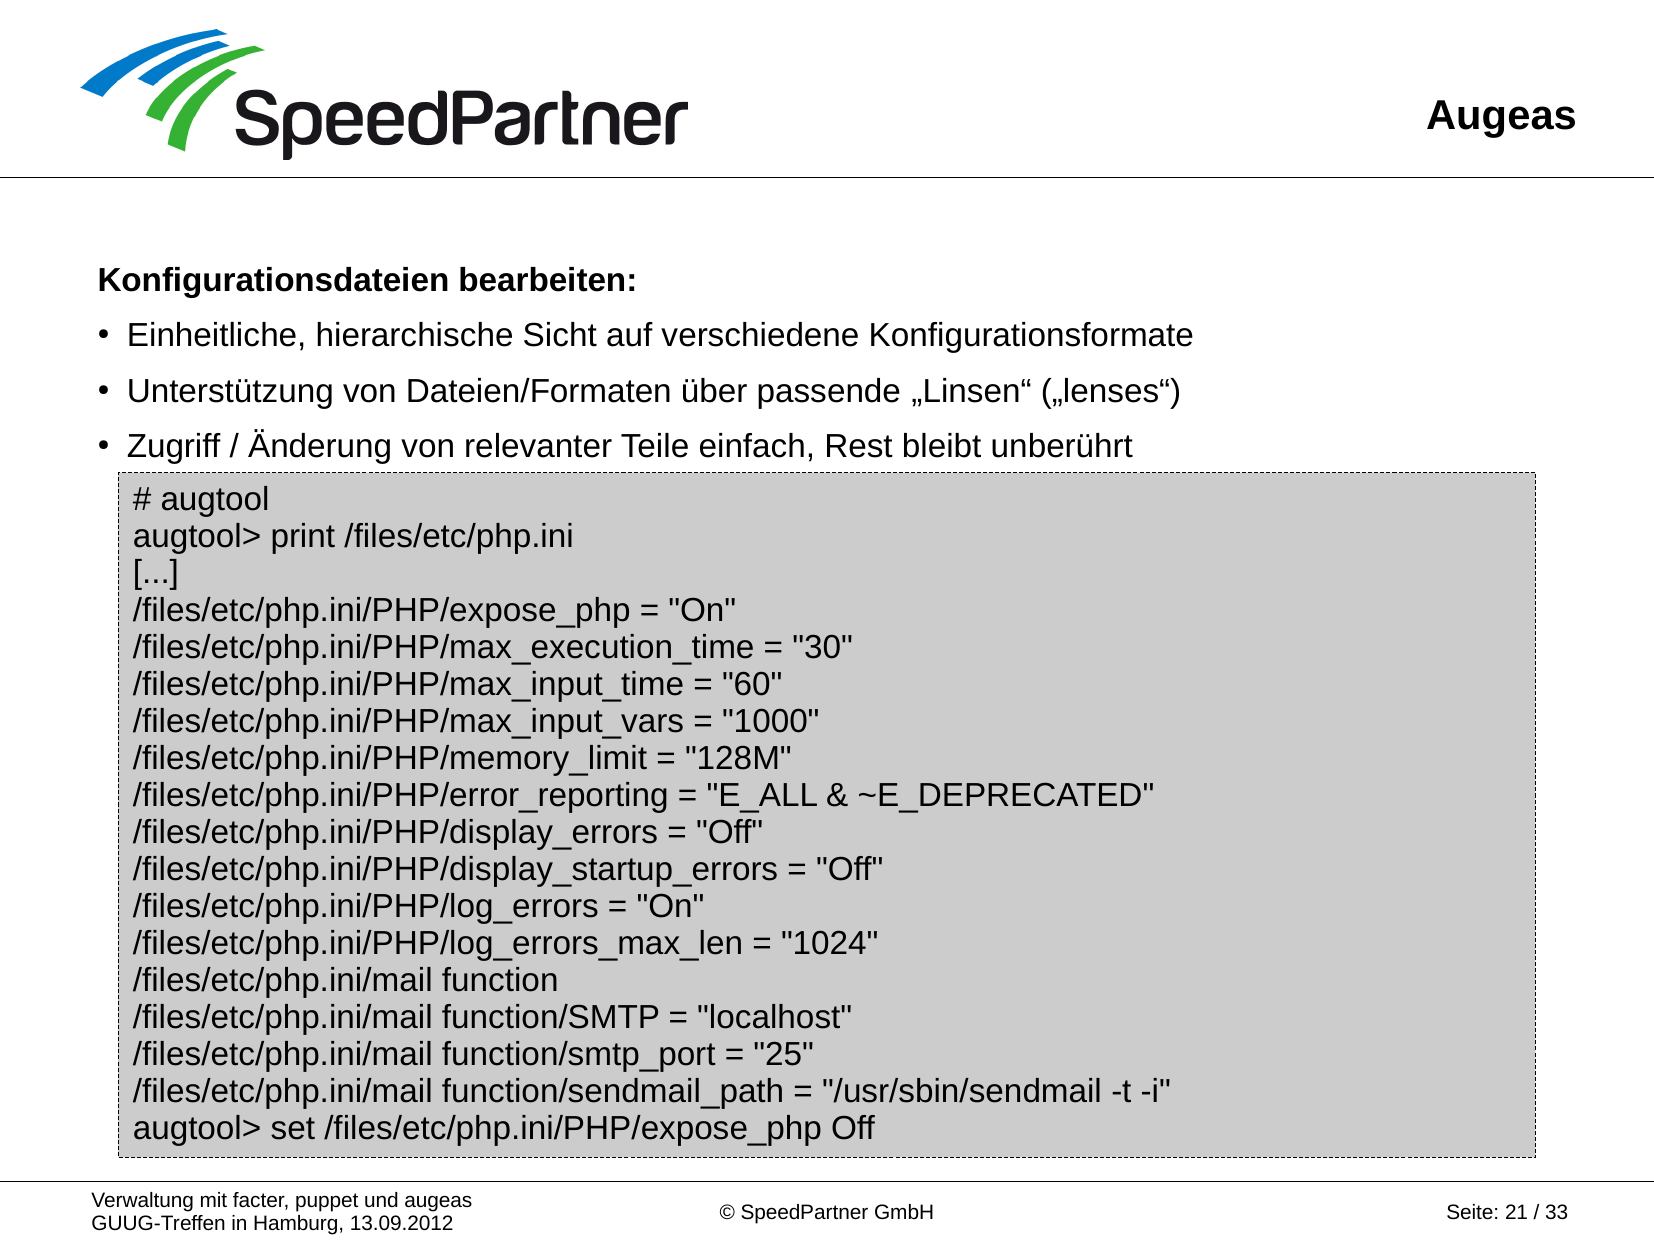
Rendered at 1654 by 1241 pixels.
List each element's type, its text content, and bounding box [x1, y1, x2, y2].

title Augeas [590, 70, 1577, 160]
text_box # augtool augtool> print /files/etc/php.ini [...] /files/etc/php.ini/PHP/expose_php = "On" /files/etc/php.ini/PHP/max_execution_time = "30" /files/etc/php.ini/PHP/max_input_time = "60" /files/etc/php.ini/PHP/max_input_vars = "1000" /files/etc/php.ini/PHP/memory_limit = "128M" /files/etc/php.ini/PHP/error_reporting = "E_ALL & ~E_DEPRECATED" /files/etc/php.ini/PHP/display_errors = "Off" /files/etc/php.ini/PHP/display_startup_errors = "Off" /files/etc/php.ini/PHP/log_errors = "On" /files/etc/php.ini/PHP/log_errors_max_len = "1024" /files/etc/php.ini/mail function /files/etc/php.ini/mail function/SMTP = "localhost" /files/etc/php.ini/mail function/smtp_port = "25" /files/etc/php.ini/mail function/sendmail_path = "/usr/sbin/sendmail -t -i" augtool> set /files/etc/php.ini/PHP/expose_php Off [118, 472, 1536, 1158]
text_box Konfigurationsdateien bearbeiten: Einheitliche, hierarchische Sicht auf verschiedene Konfigurationsformate Unterstützung von Dateien/Formaten über passende „Linsen“ („lenses“) Zugriff / Änderung von relevanter Teile einfach, Rest bleibt unberührt [82, 253, 1565, 1177]
picture [80, 29, 688, 160]
